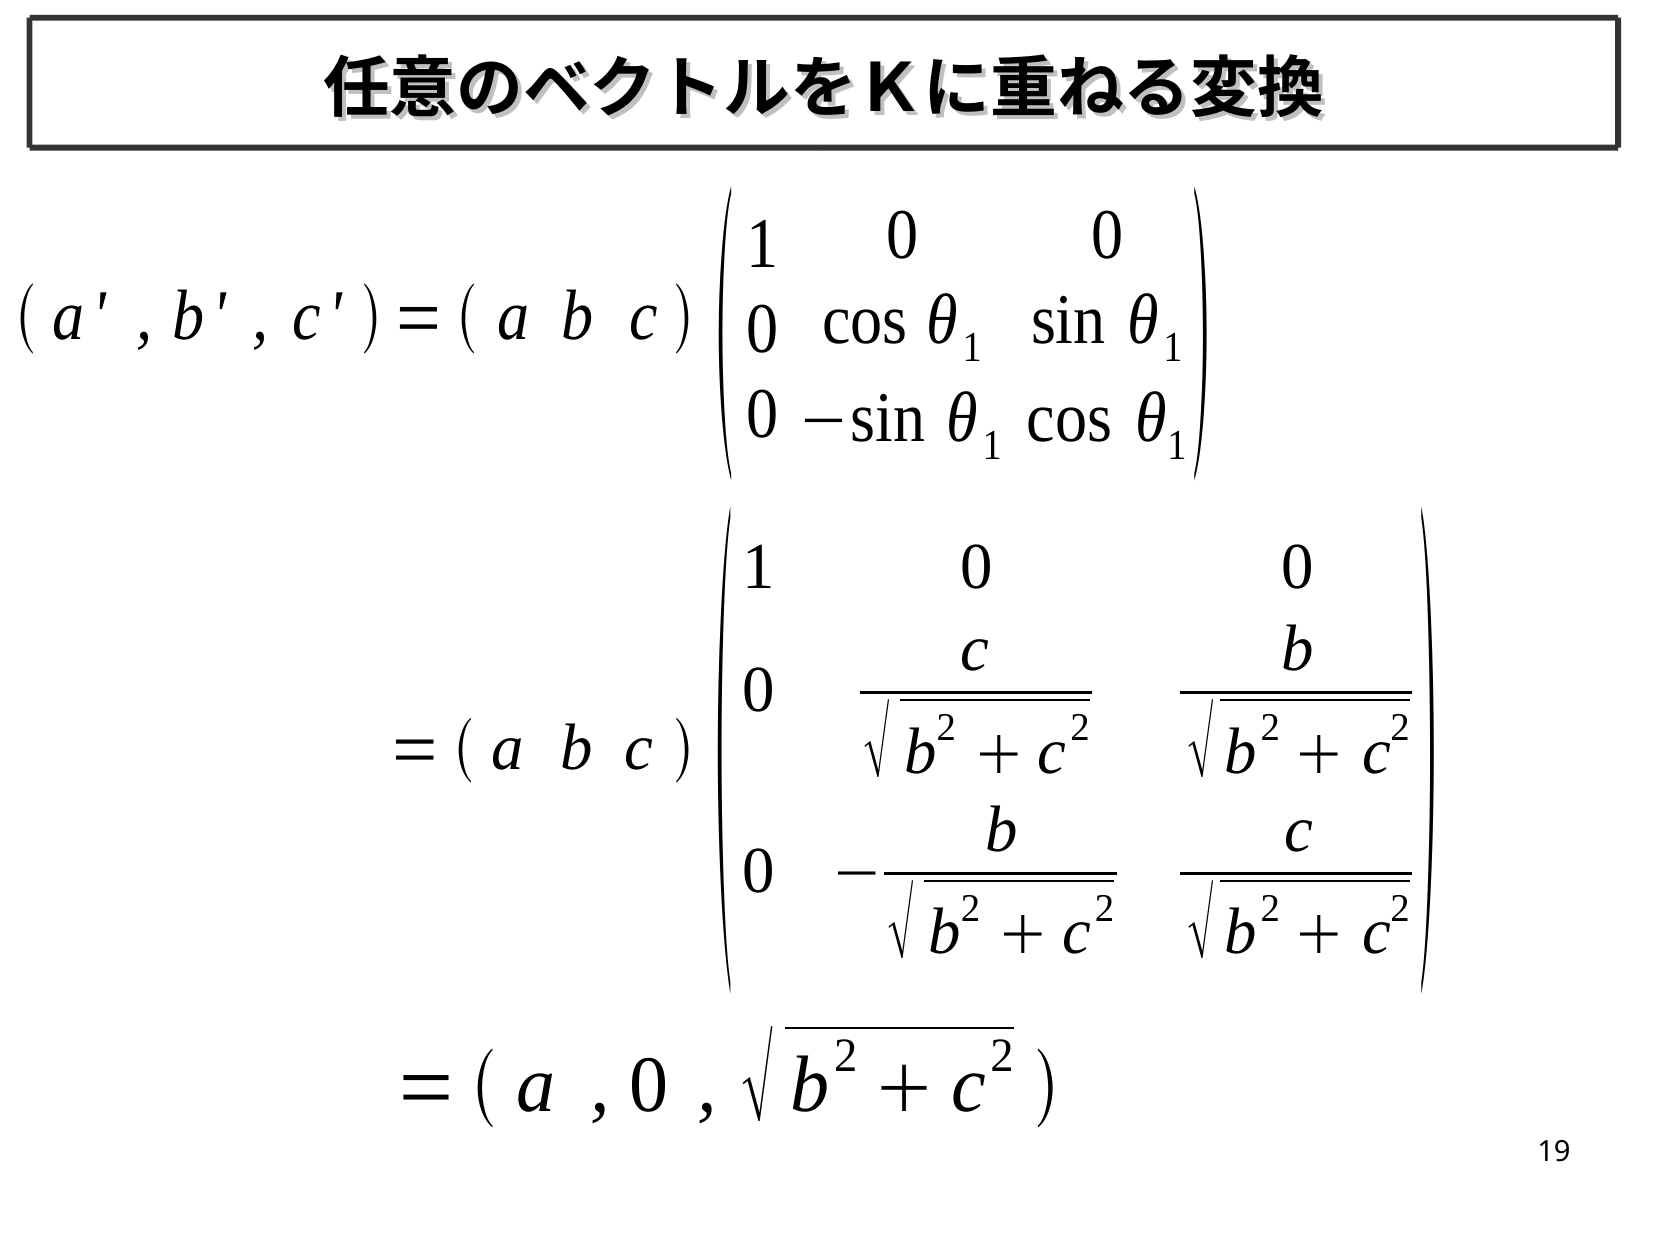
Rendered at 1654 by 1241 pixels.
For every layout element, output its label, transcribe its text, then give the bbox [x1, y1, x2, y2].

chart [365, 501, 1464, 993]
text_box 任意のベクトルをＫに重ねる変換 [29, 17, 1619, 148]
chart [0, 183, 1233, 482]
chart [365, 1021, 1077, 1133]
